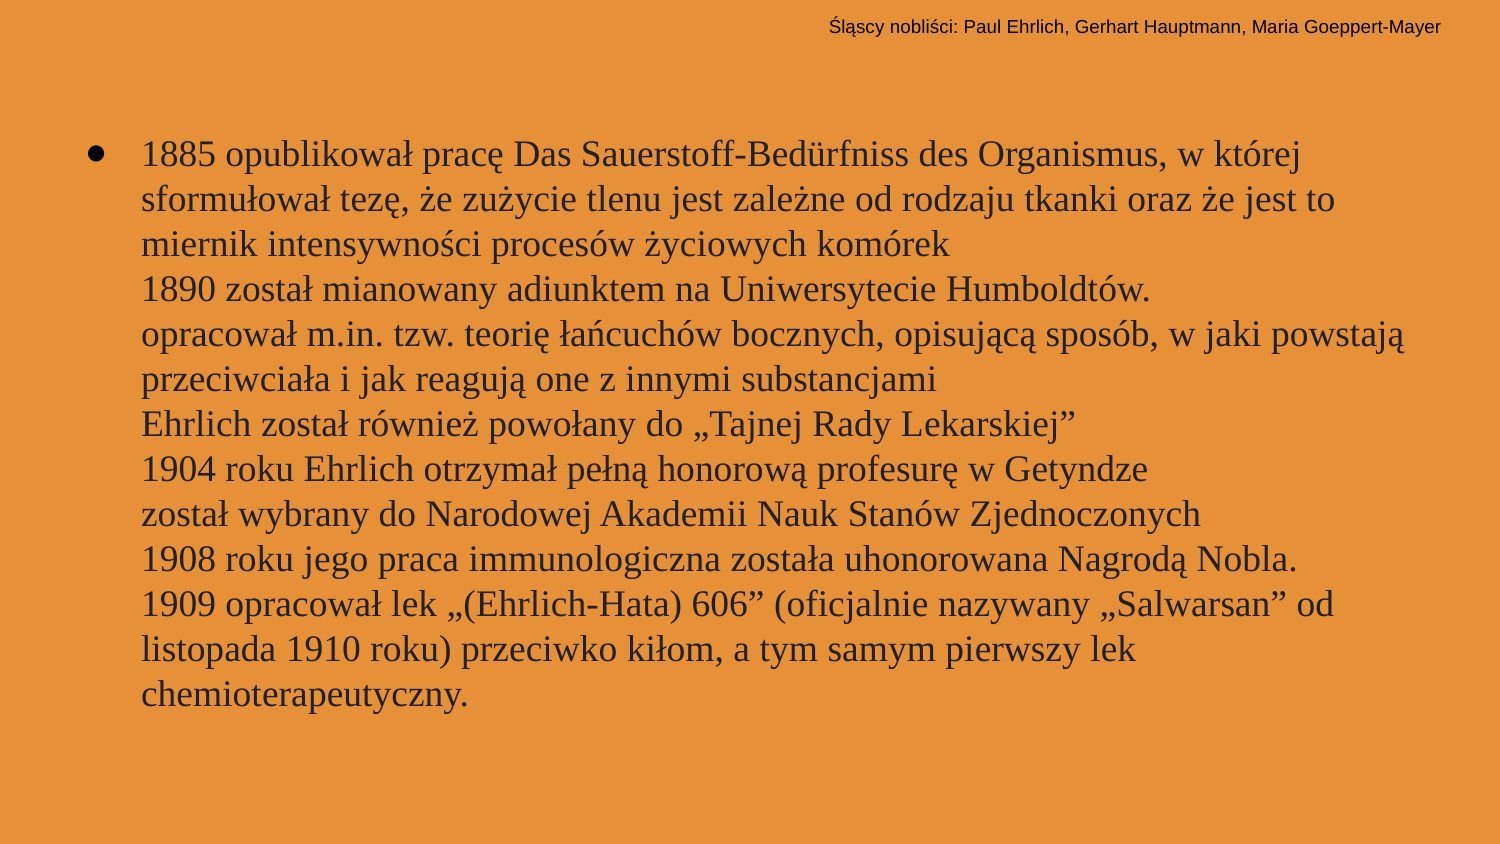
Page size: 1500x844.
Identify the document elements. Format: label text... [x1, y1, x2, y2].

title 1885 opublikował pracę Das Sauerstoff-Bedürfniss des Organismus, w której sformułował tezę, że zużycie tlenu jest zależne od rodzaju tkanki oraz że jest to miernik intensywności procesów życiowych komórek 1890 został mianowany adiunktem na Uniwersytecie Humboldtów. opracował m.in. tzw. teorię łańcuchów bocznych, opisującą sposób, w jaki powstają przeciwciała i jak reagują one z innymi substancjami Ehrlich został również powołany do „Tajnej Rady Lekarskiej” 1904 roku Ehrlich otrzymał pełną honorową profesurę w Getyndze został wybrany do Narodowej Akademii Nauk Stanów Zjednoczonych 1908 roku jego praca immunologiczna została uhonorowana Nagrodą Nobla. 1909 opracował lek „(Ehrlich-Hata) 606” (oficjalnie nazywany „Salwarsan” od listopada 1910 roku) przeciwko kiłom, a tym samym pierwszy lek chemioterapeutyczny. [51, 113, 1449, 768]
